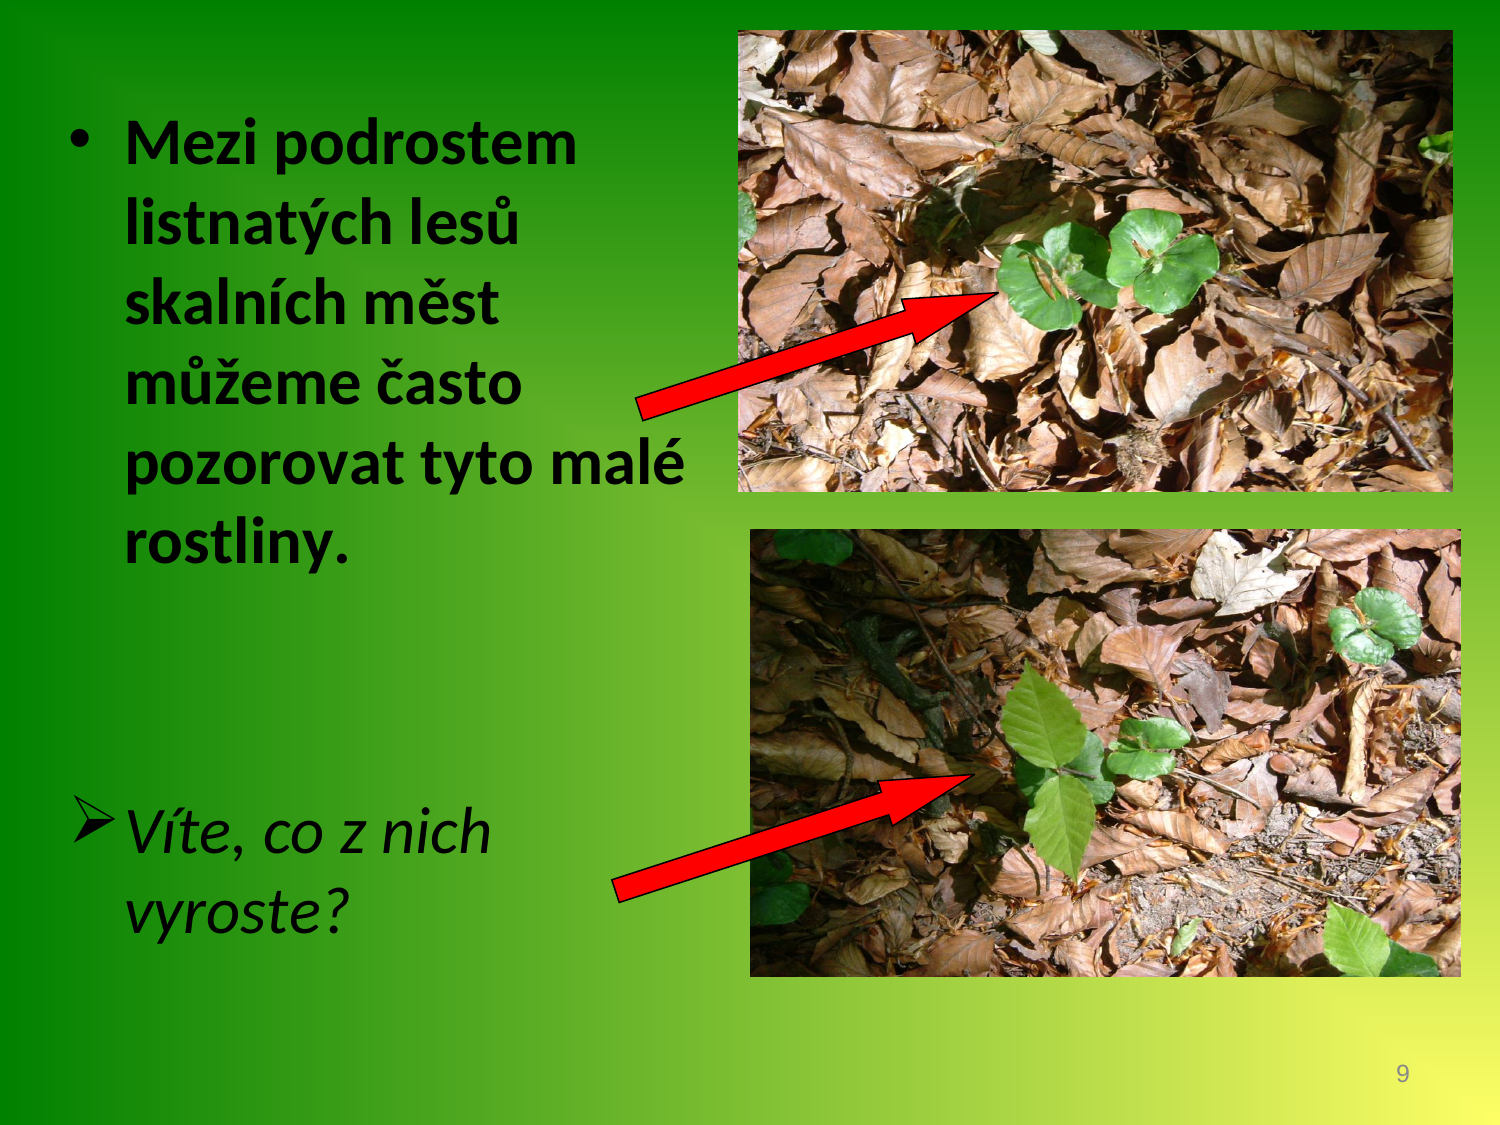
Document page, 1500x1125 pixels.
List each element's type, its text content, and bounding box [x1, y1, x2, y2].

list Mezi podrostem listnatých lesů skalních měst můžeme často pozorovat tyto malé rostliny. Víte, co z nich vyroste? [53, 90, 715, 1083]
text_box [611, 774, 975, 903]
text_box <číslo> [1074, 1042, 1426, 1103]
picture [0, 0, 1500, 1125]
text_box [635, 292, 999, 421]
